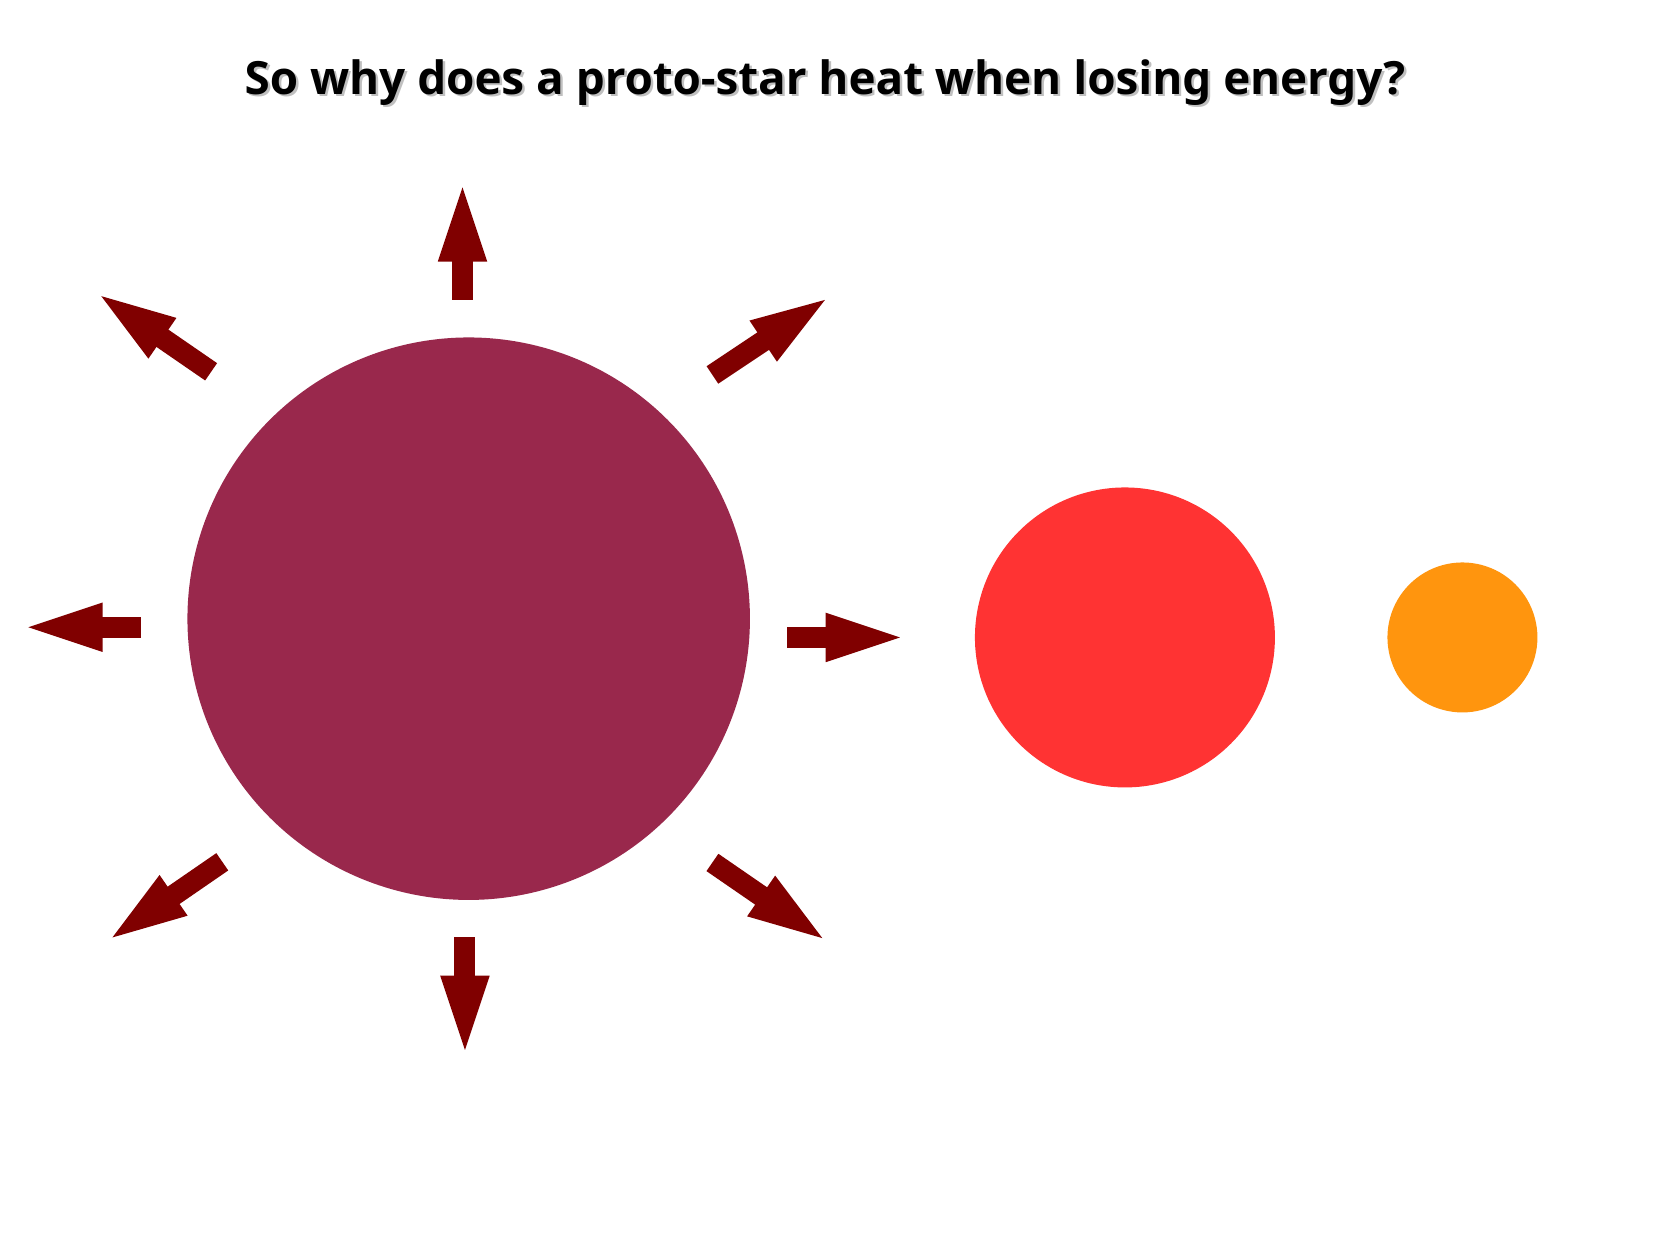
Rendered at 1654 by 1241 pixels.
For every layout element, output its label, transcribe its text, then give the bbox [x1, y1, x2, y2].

text_box [974, 487, 1275, 788]
text_box [187, 337, 750, 900]
text_box So why does a proto-star heat when losing energy? [0, 37, 1651, 117]
text_box [1387, 562, 1538, 713]
